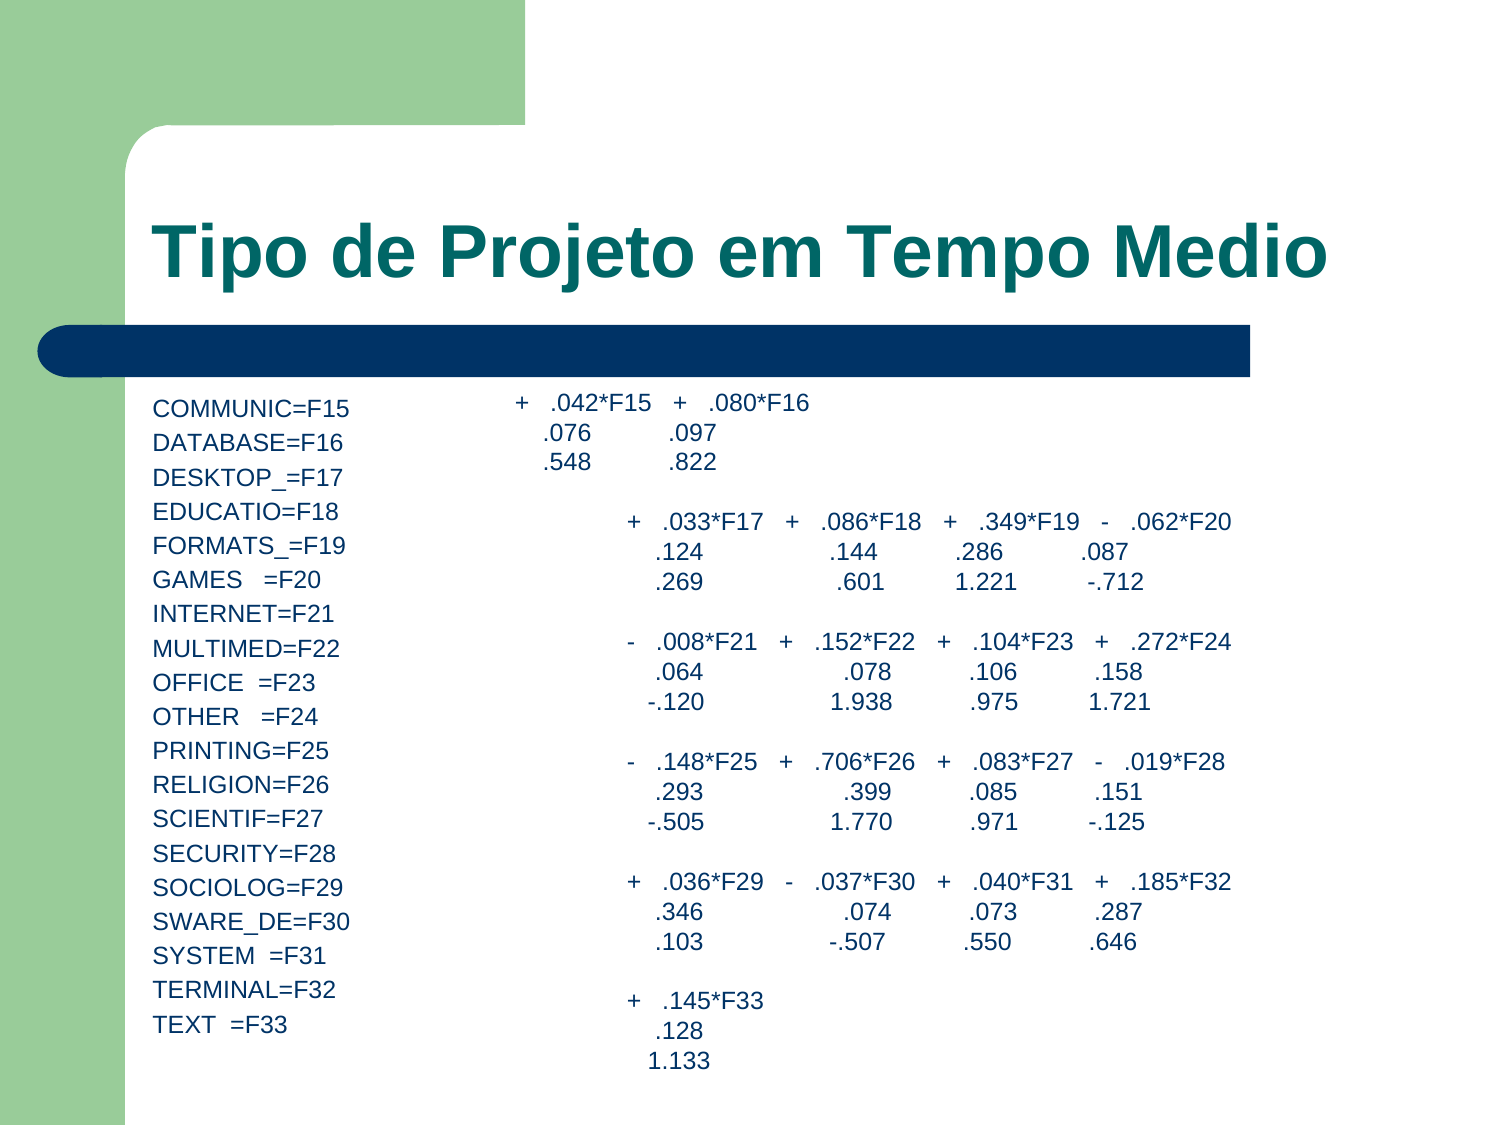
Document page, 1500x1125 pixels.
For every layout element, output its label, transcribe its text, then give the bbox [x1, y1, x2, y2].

list COMMUNIC=F15 DATABASE=F16 DESKTOP_=F17 EDUCATIO=F18 FORMATS_=F19 GAMES =F20 INTERNET=F21 MULTIMED=F22 OFFICE =F23 OTHER =F24 PRINTING=F25 RELIGION=F26 SCIENTIF=F27 SECURITY=F28 SOCIOLOG=F29 SWARE_DE=F30 SYSTEM =F31 TERMINAL=F32 TEXT =F33 [137, 387, 500, 1108]
text_box + .042*F15 + .080*F16 .076 .097 .548 .822 + .033*F17 + .086*F18 + .349*F19 - .062*F20 .124 .144 .286 .087 .269 .601 1.221 -.712 - .008*F21 + .152*F22 + .104*F23 + .272*F24 .064 .078 .106 .158 -.120 1.938 .975 1.721 - .148*F25 + .706*F26 + .083*F27 - .019*F28 .293 .399 .085 .151 -.505 1.770 .971 -.125 + .036*F29 - .037*F30 + .040*F31 + .185*F32 .346 .074 .073 .287 .103 -.507 .550 .646 + .145*F33 .128 1.133 [500, 378, 1463, 990]
title Tipo de Projeto em Tempo Medio [136, 136, 1414, 301]
